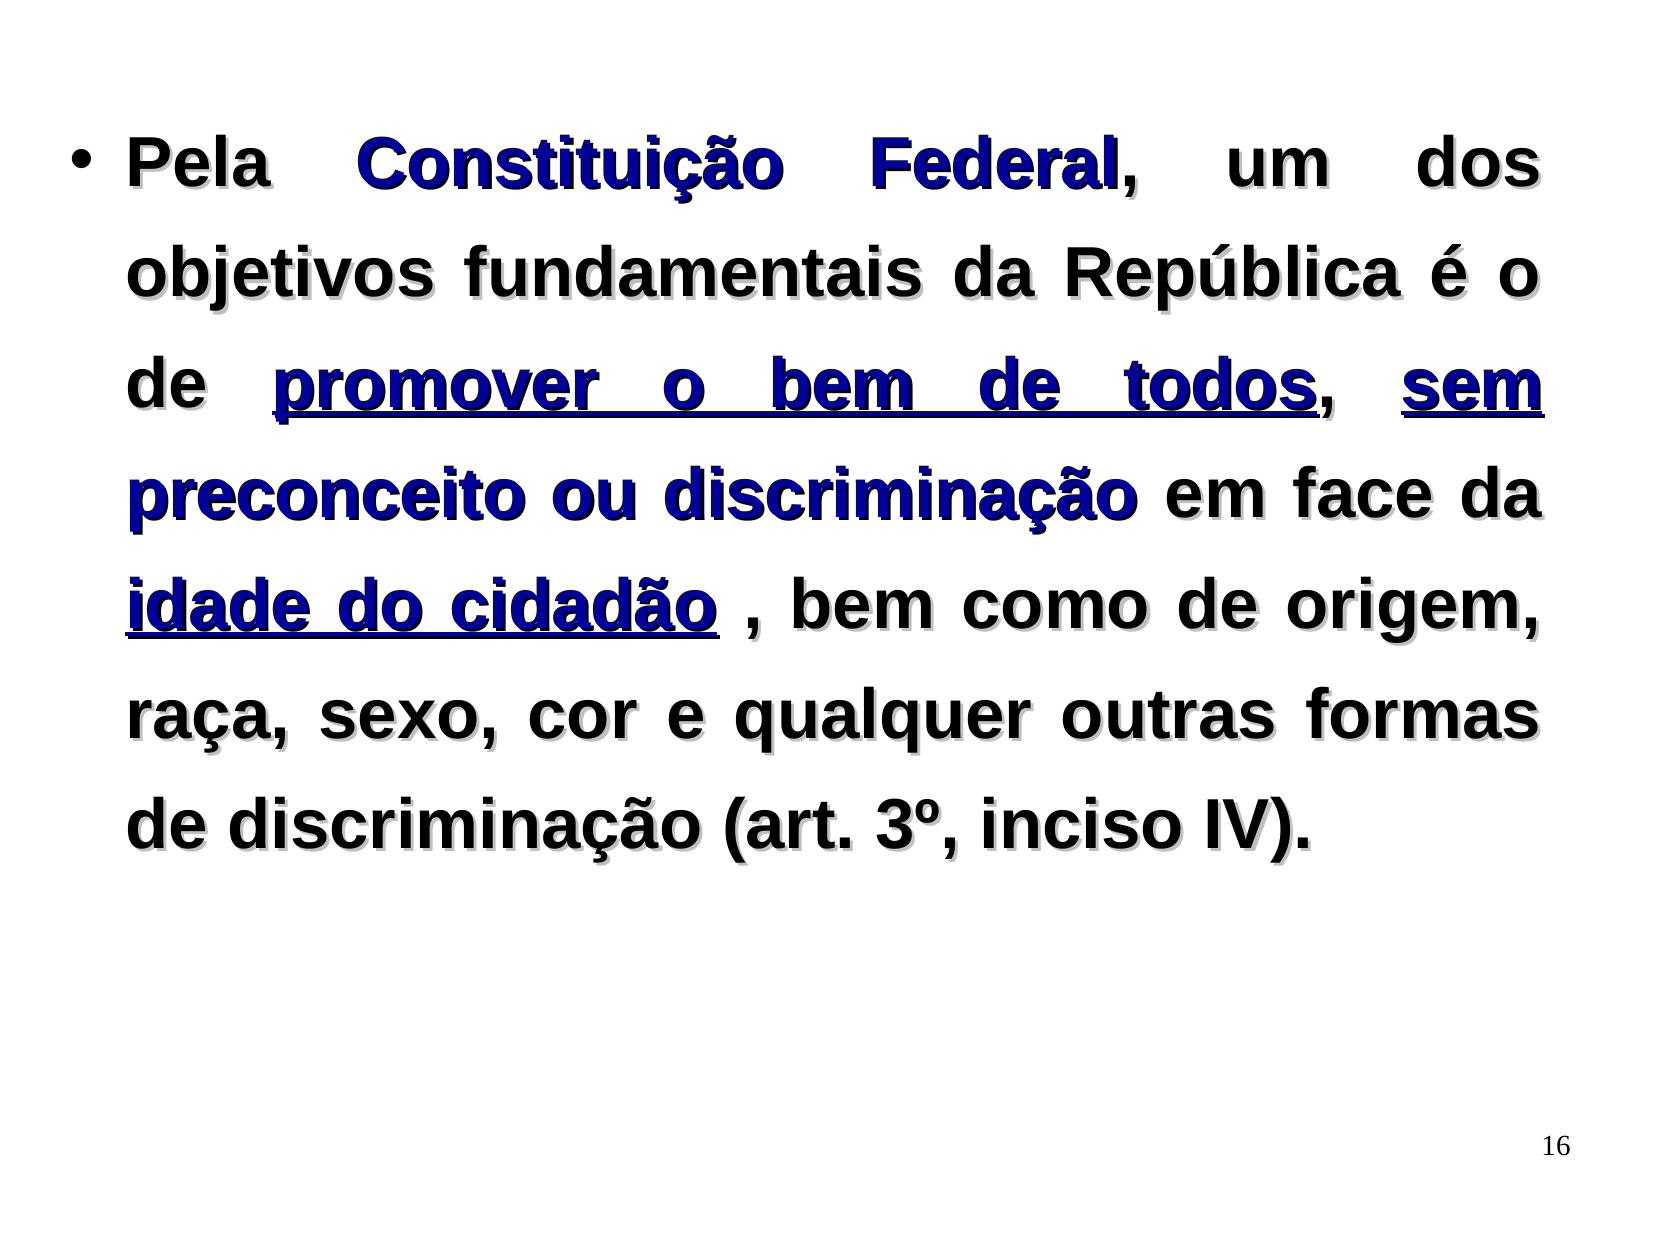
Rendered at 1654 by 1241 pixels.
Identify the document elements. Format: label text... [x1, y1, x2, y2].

text_box Pela Constituição Federal, um dos objetivos fundamentais da República é o de promover o bem de todos, sem preconceito ou discriminação em face da idade do cidadão , bem como de origem, raça, sexo, cor e qualquer outras formas de discriminação (art. 3º, inciso IV). [55, 82, 1558, 1074]
